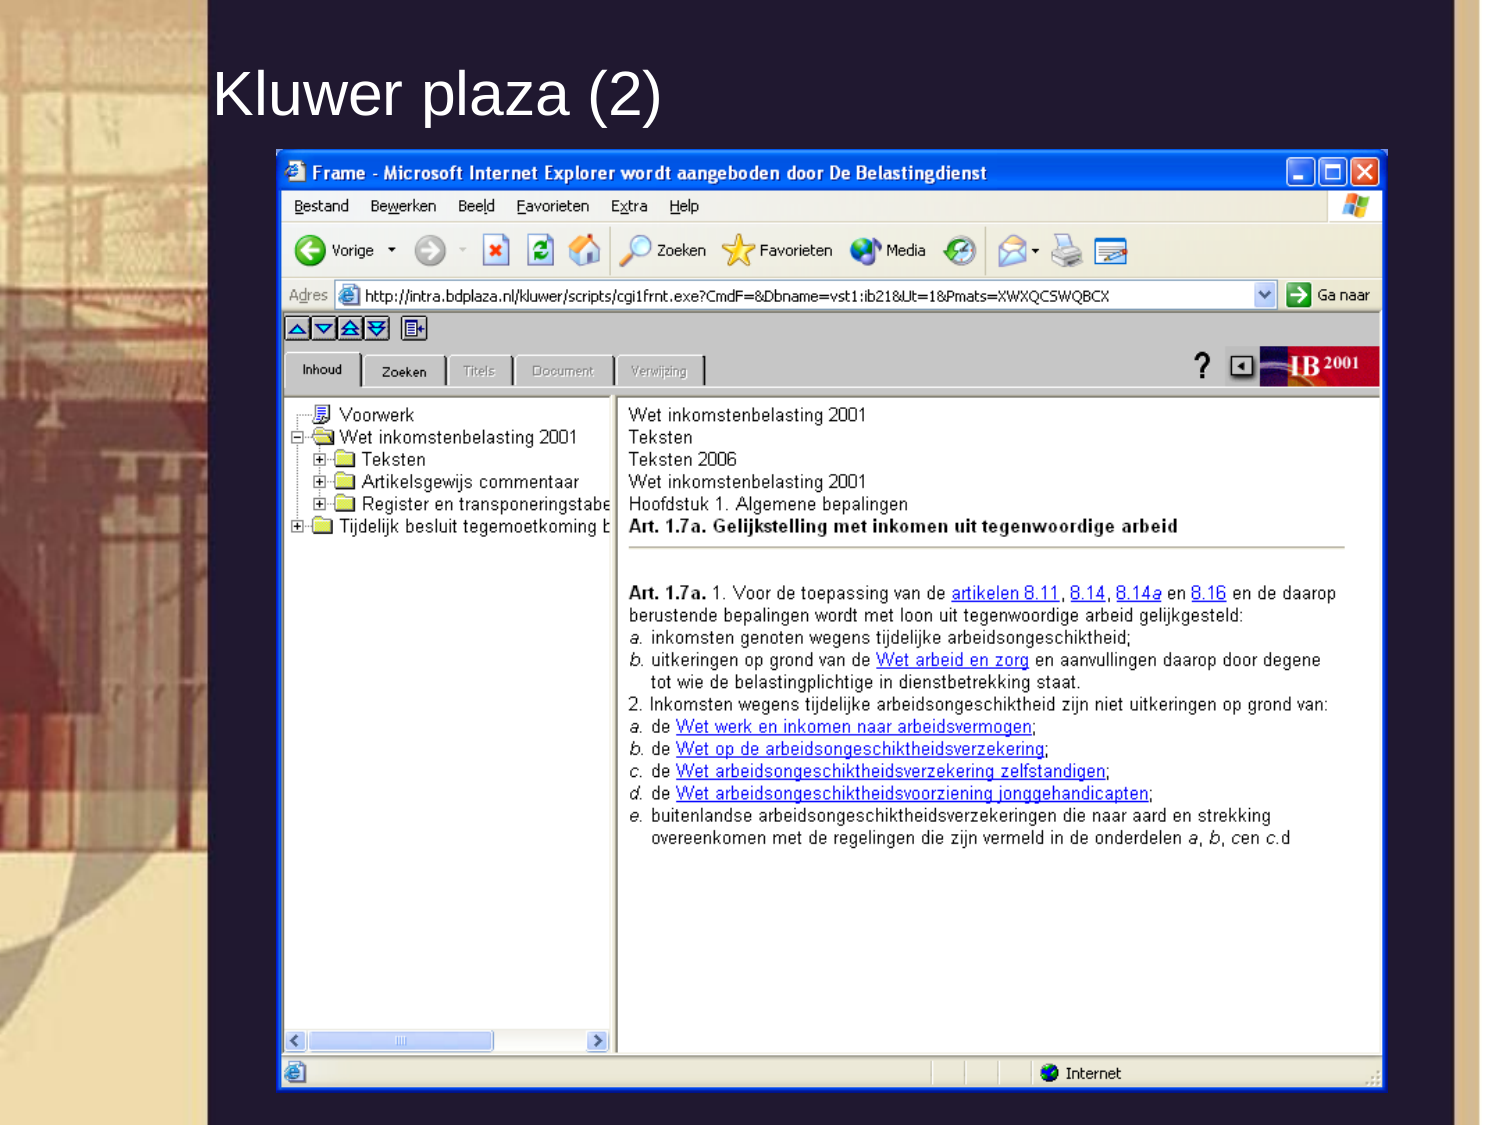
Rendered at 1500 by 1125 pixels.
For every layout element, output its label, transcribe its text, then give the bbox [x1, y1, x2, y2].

picture [0, 0, 1500, 1125]
title Kluwer plaza (2) [213, 0, 1351, 188]
